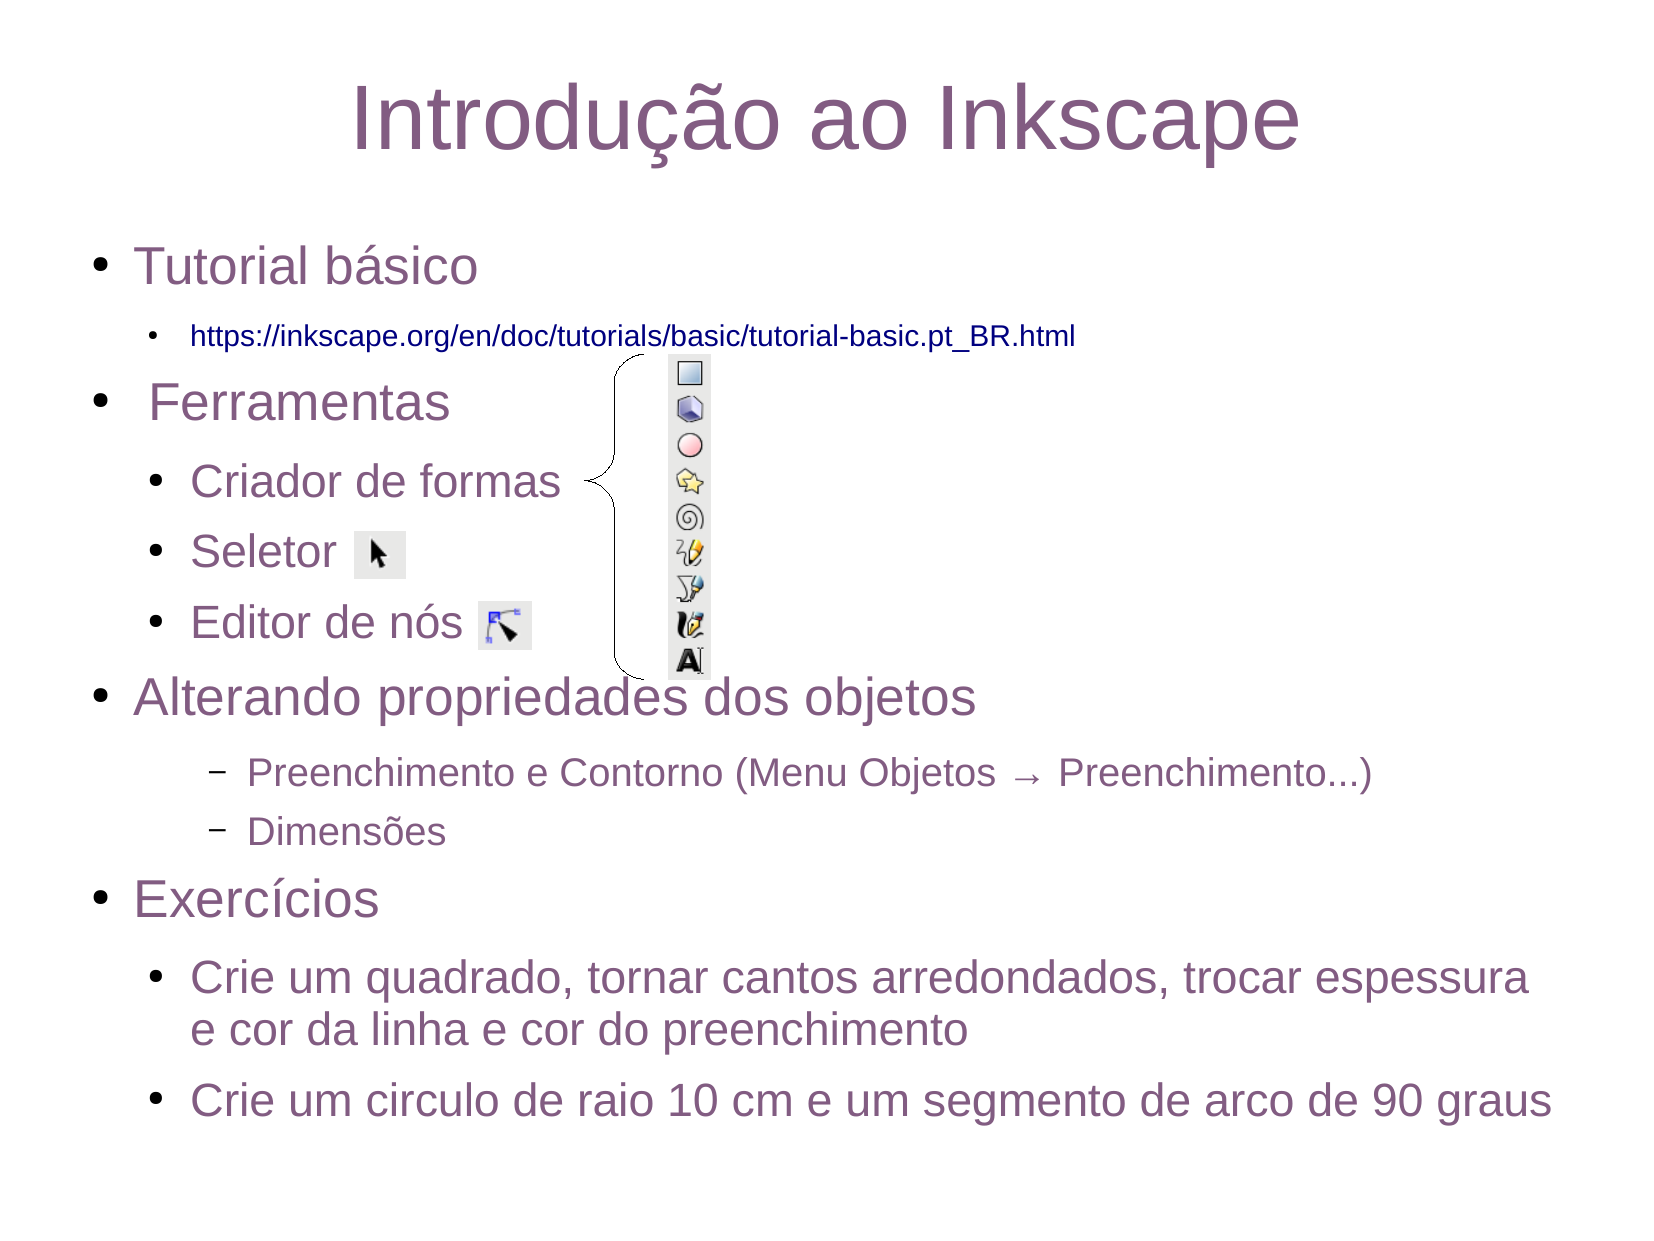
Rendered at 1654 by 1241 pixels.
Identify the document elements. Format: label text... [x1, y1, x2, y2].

title Introdução ao Inkscape [82, 13, 1571, 222]
picture [354, 531, 406, 579]
list Tutorial básico https://inkscape.org/en/doc/tutorials/basic/tutorial-basic.pt_BR.html Ferramentas Criador de formas Seletor Editor de nós Alterando propriedades dos objetos Preenchimento e Contorno (Menu Objetos → Preenchimento...) Dimensões Exercícios Crie um quadrado, tornar cantos arredondados, trocar espessura e cor da linha e cor do preenchimento Crie um circulo de raio 10 cm e um segmento de arco de 90 graus [76, 236, 1565, 1152]
picture [668, 354, 711, 680]
picture [478, 601, 532, 650]
